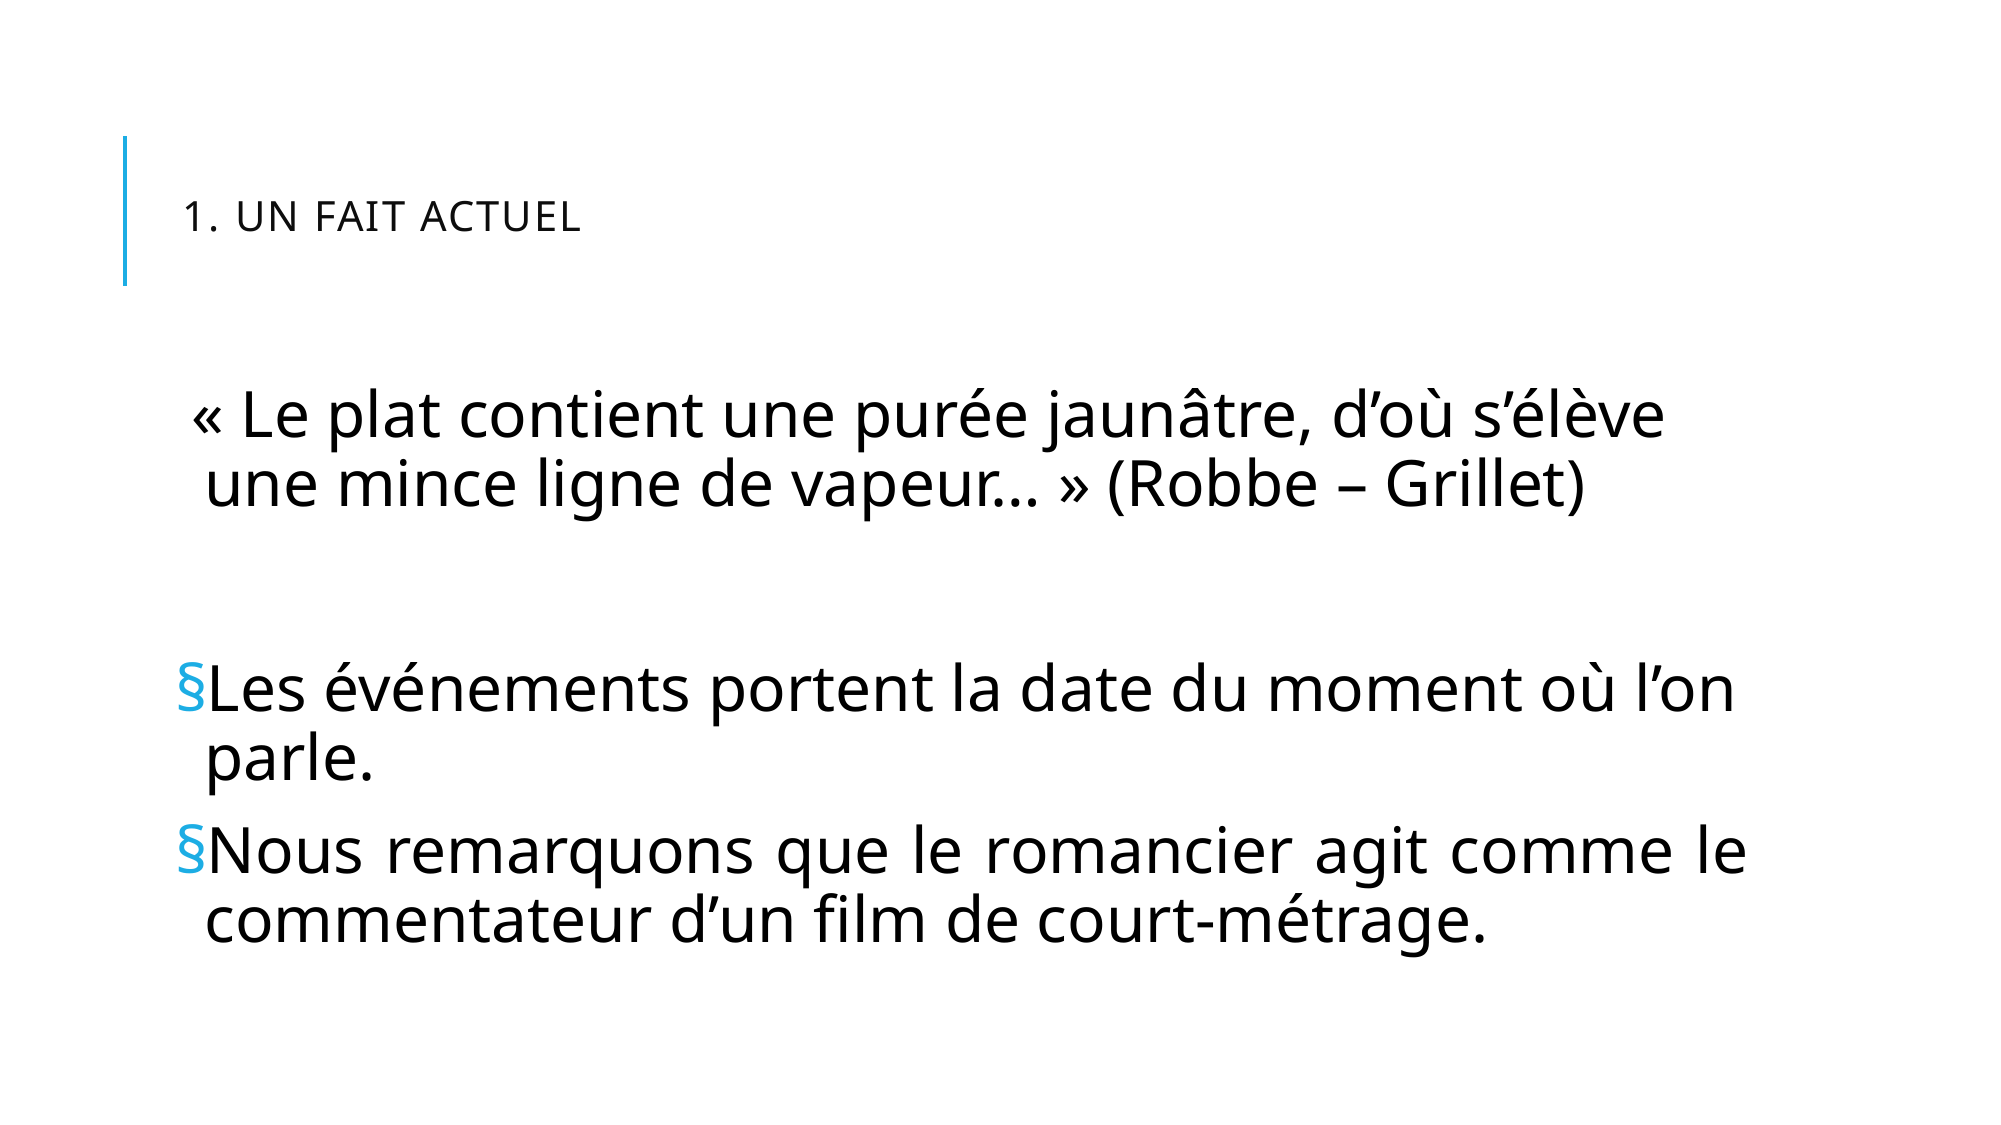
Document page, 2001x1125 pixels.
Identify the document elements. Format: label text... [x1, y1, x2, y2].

title 1. Un fait actuel [168, 96, 1763, 343]
list « Le plat contient une purée jaunâtre, d’où s’élève une mince ligne de vapeur… » (Robbe – Grillet) Les événements portent la date du moment où l’on parle. Nous remarquons que le romancier agit comme le commentateur d’un film de court-métrage. [168, 375, 1763, 1036]
